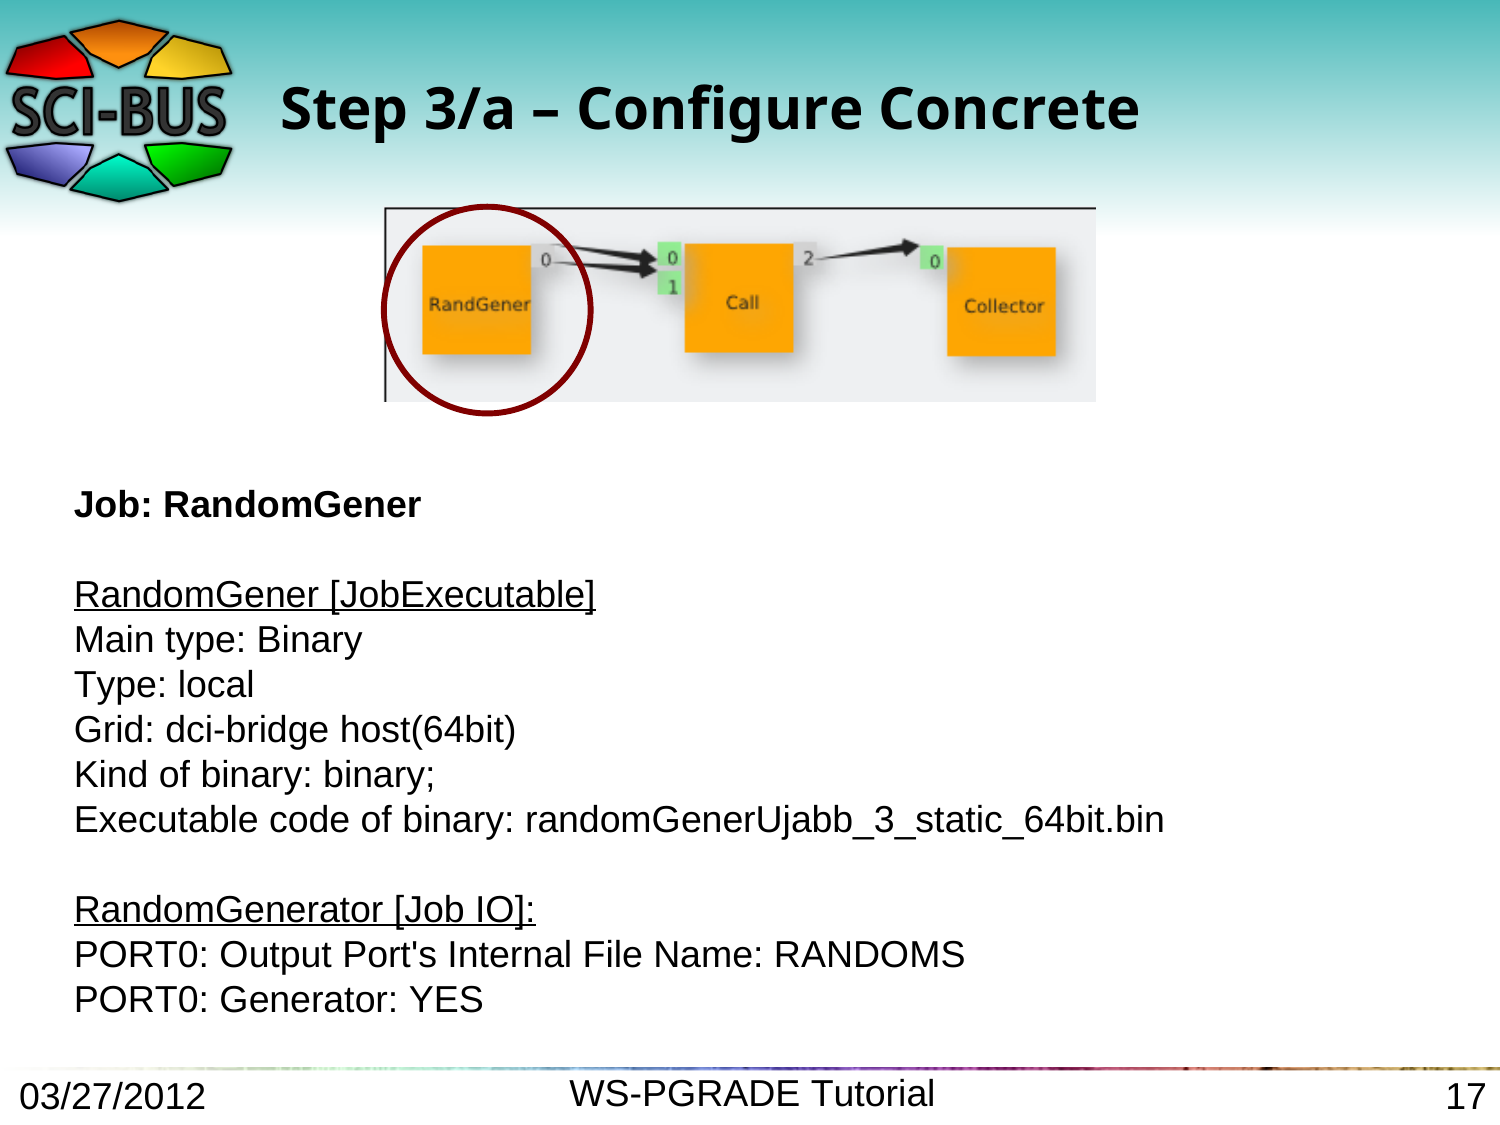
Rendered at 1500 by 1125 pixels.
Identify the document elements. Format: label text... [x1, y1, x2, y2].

title Step 3/a – Configure Concrete [265, 29, 1477, 183]
picture [387, 210, 587, 402]
picture [0, 15, 237, 207]
text_box Job: RandomGener RandomGener [JobExecutable] Main type: Binary Type: local Grid: dci-bridge host(64bit) Kind of binary: binary; Executable code of binary: randomGenerUjabb_3_static_64bit.bin RandomGenerator [Job IO]: PORT0: Output Port's Internal File Name: RANDOMS PORT0: Generator: YES [59, 472, 1418, 1073]
picture [514, 206, 1096, 402]
picture [383, 336, 432, 402]
picture [383, 206, 461, 284]
picture [0, 1067, 1500, 1125]
